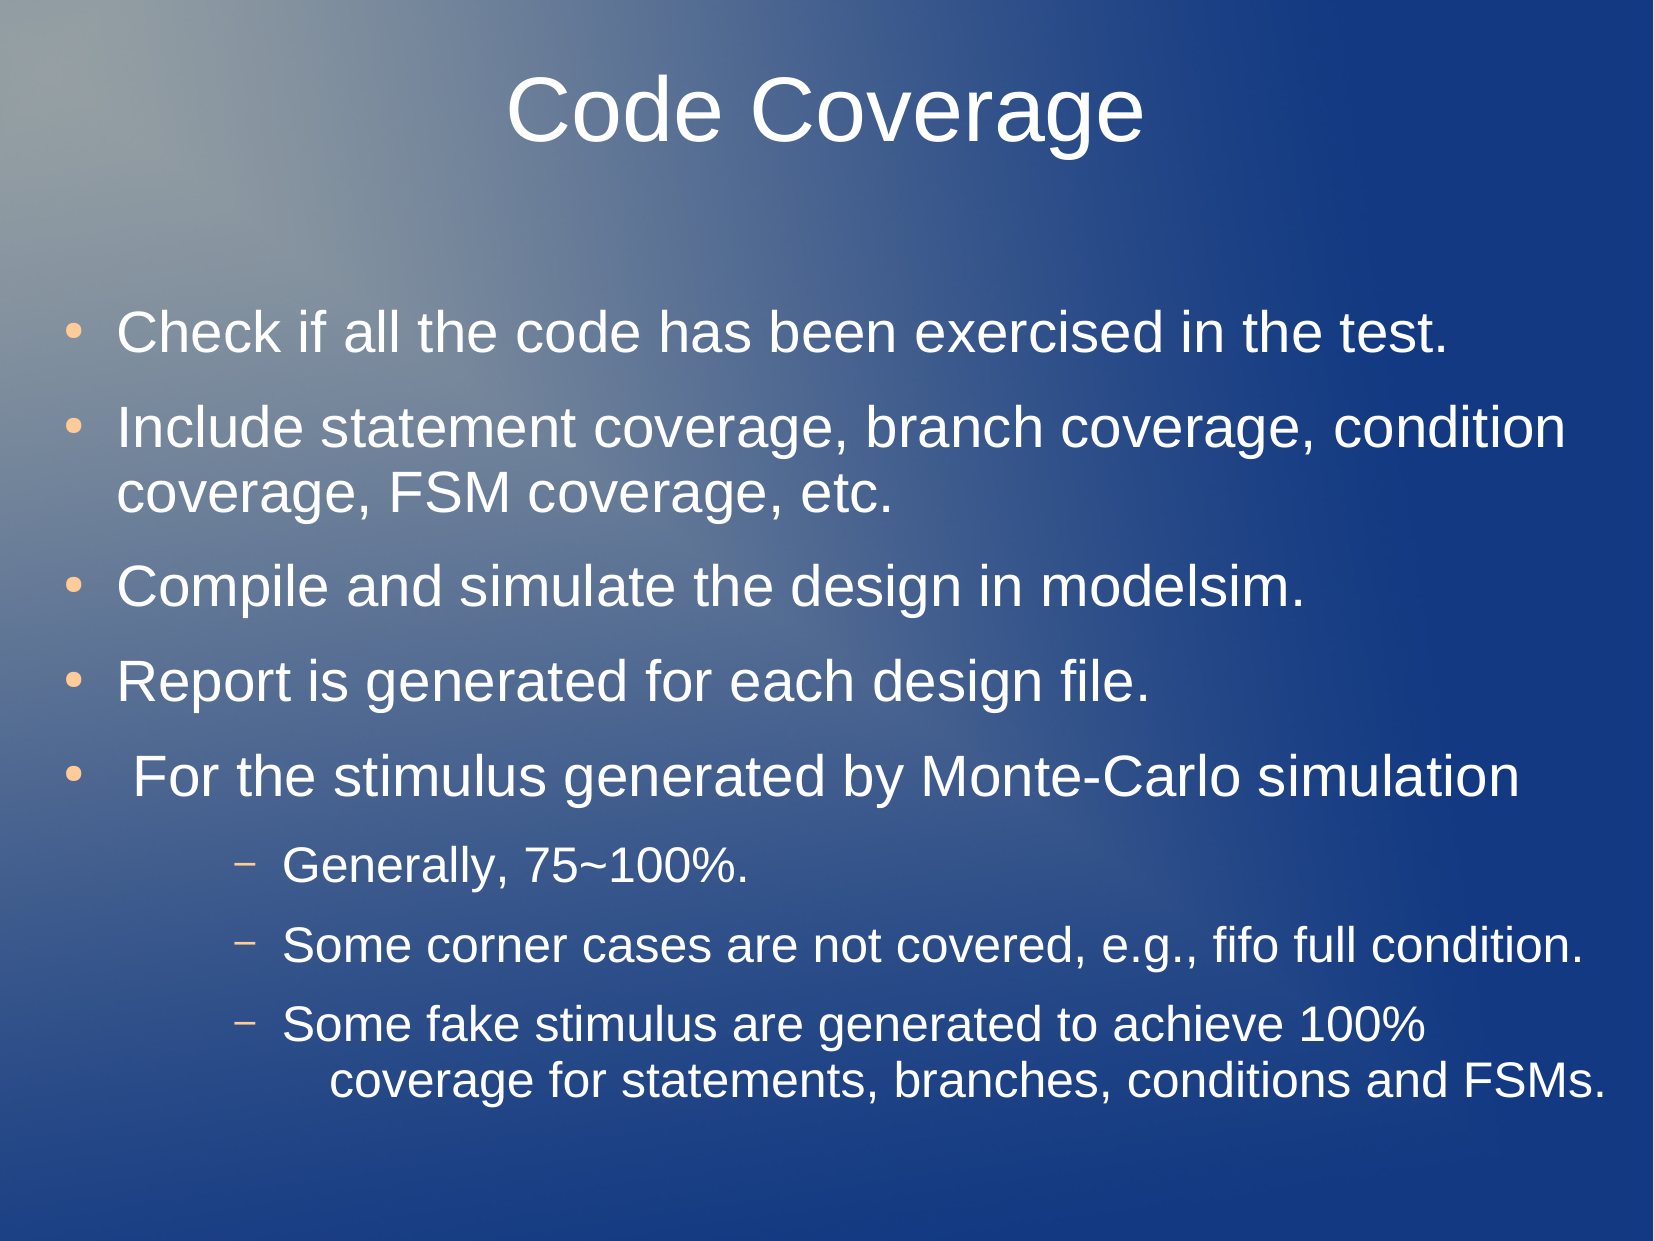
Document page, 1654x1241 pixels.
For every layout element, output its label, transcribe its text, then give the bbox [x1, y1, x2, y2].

picture [0, 0, 1654, 1241]
title Code Coverage [82, 49, 1571, 170]
list Check if all the code has been exercised in the test. Include statement coverage, branch coverage, condition coverage, FSM coverage, etc. Compile and simulate the design in modelsim. Report is generated for each design file. For the stimulus generated by Monte-Carlo simulation Generally, 75~100%. Some corner cases are not covered, e.g., fifo full condition. Some fake stimulus are generated to achieve 100% coverage for statements, branches, conditions and FSMs. [45, 300, 1609, 1162]
